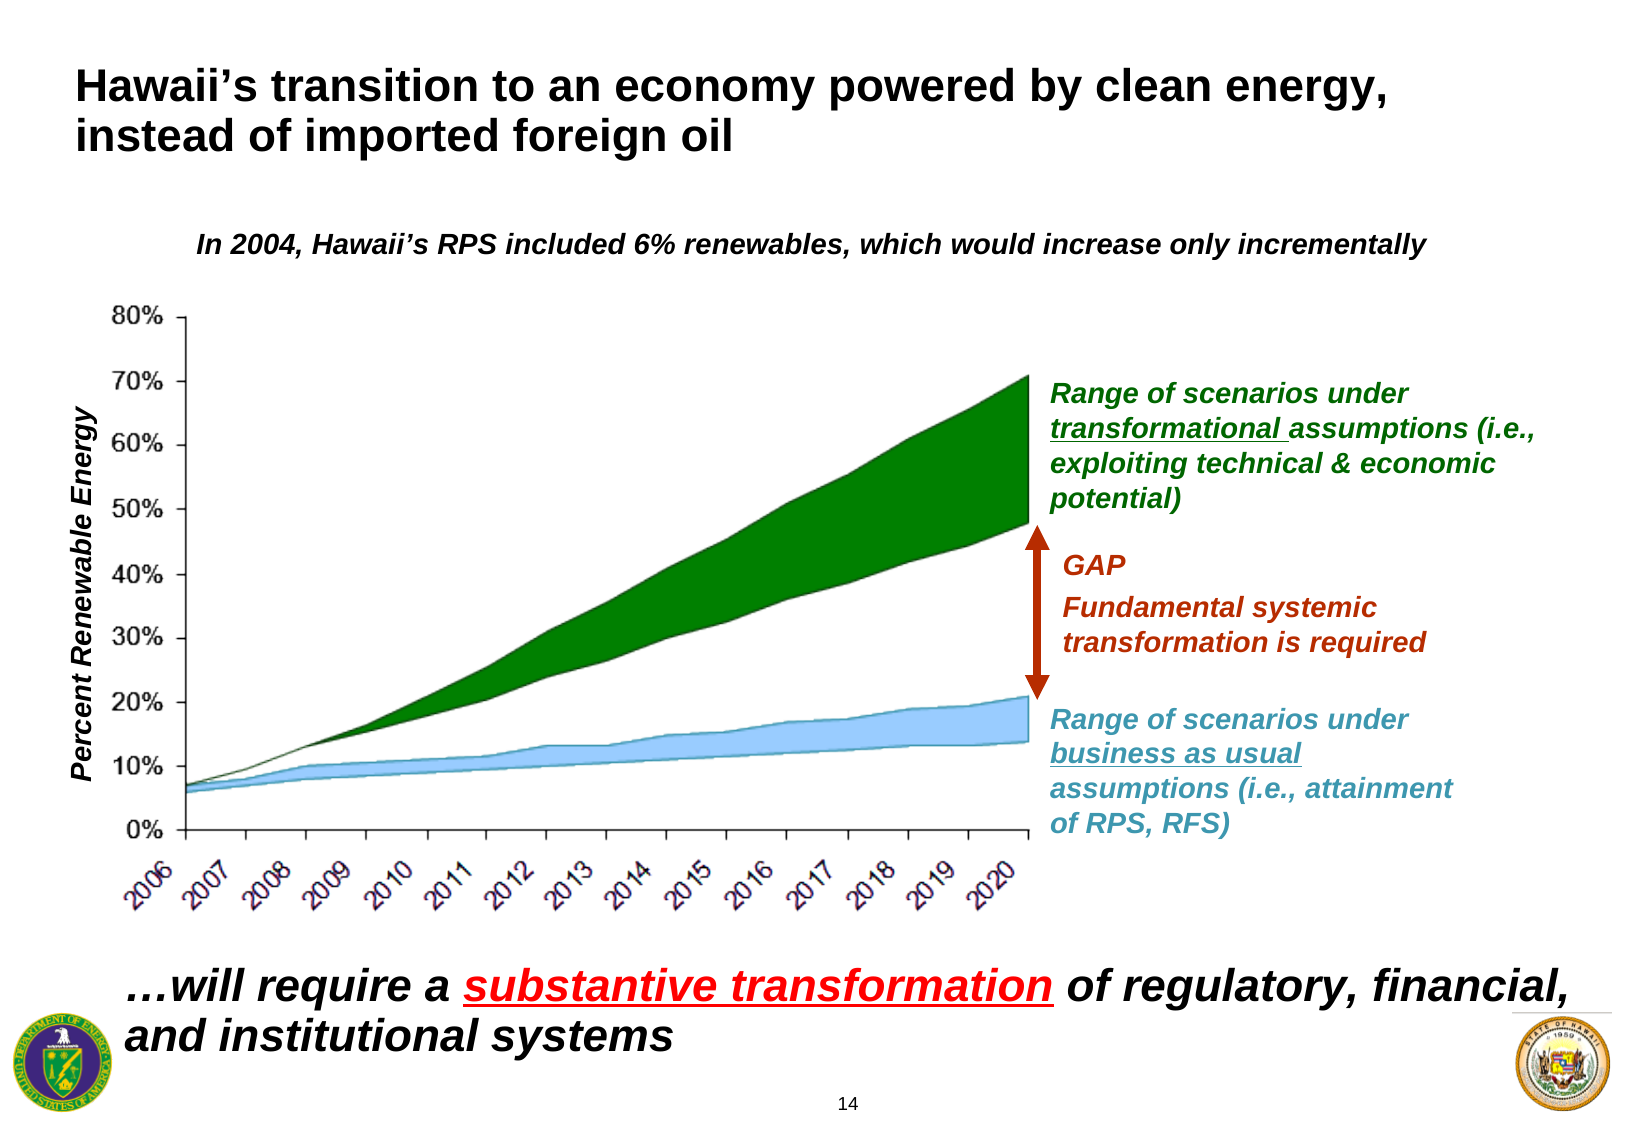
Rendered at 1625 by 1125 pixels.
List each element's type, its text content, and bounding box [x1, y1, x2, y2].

title Hawaii’s transition to an economy powered by clean energy, instead of imported foreign oil [74, 62, 1549, 200]
text_box …will require a substantive transformation of regulatory, financial, and institutional systems [124, 962, 1599, 1100]
text_box GAP Fundamental systemic transformation is required [1088, 546, 1438, 659]
text_box Range of scenarios under transformational assumptions (i.e., exploiting technical & economic potential) [1088, 374, 1588, 515]
picture [1512, 1012, 1612, 1113]
picture [12, 1012, 113, 1113]
chart [99, 287, 1088, 929]
text_box Percent Renewable Energy [62, 407, 98, 783]
text_box In 2004, Hawaii’s RPS included 6% renewables, which would increase only incrementally [87, 224, 1538, 261]
text_box Range of scenarios under business as usual assumptions (i.e., attainment of RPS, RFS) [1088, 699, 1476, 840]
